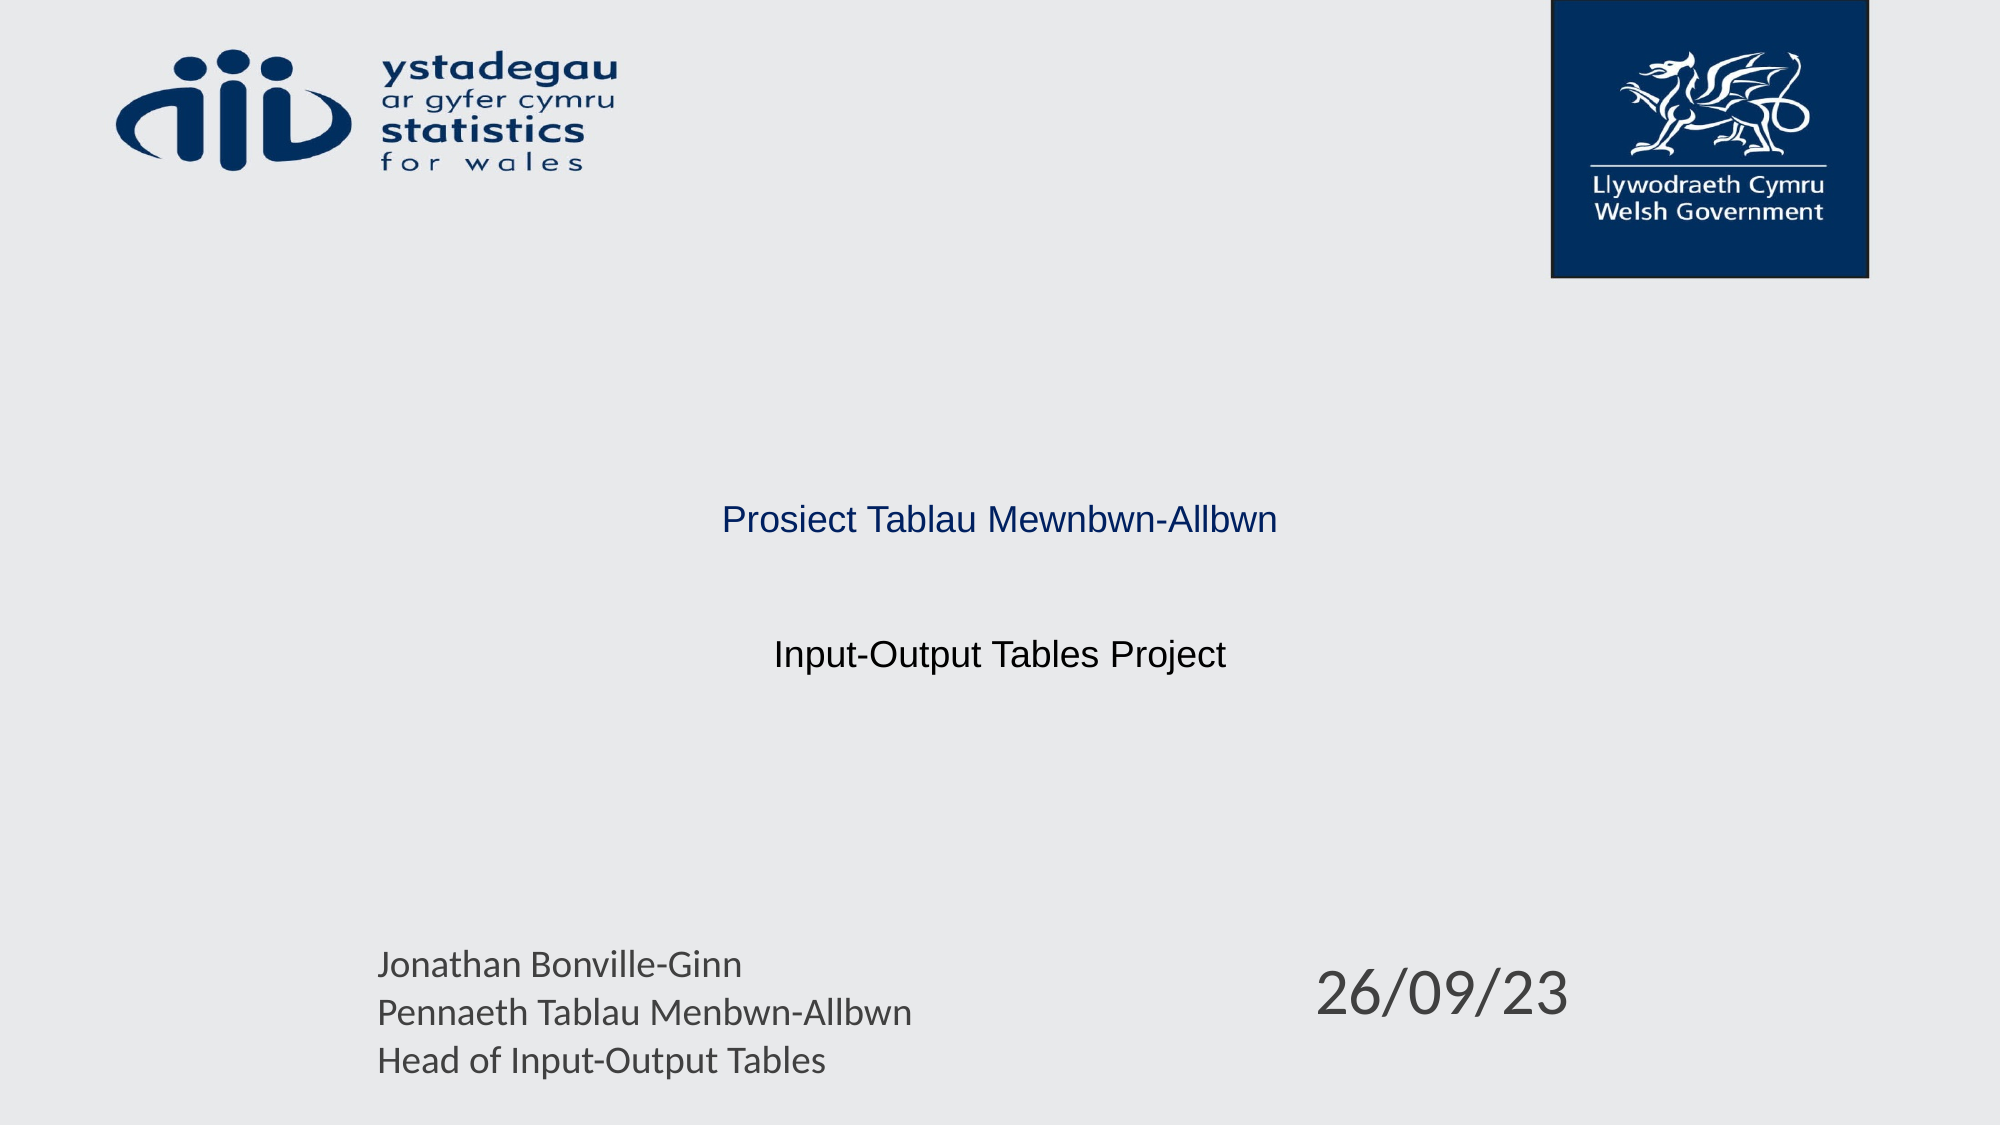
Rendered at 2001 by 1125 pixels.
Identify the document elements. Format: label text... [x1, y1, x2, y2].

text_box Jonathan Bonville-Ginn Pennaeth Tablau Menbwn-Allbwn Head of Input-Output Tables [362, 940, 917, 1090]
title Prosiect Tablau Mewnbwn-Allbwn Input-Output Tables Project [362, 441, 1638, 684]
subtitle 26/09/23 [917, 940, 1968, 1125]
